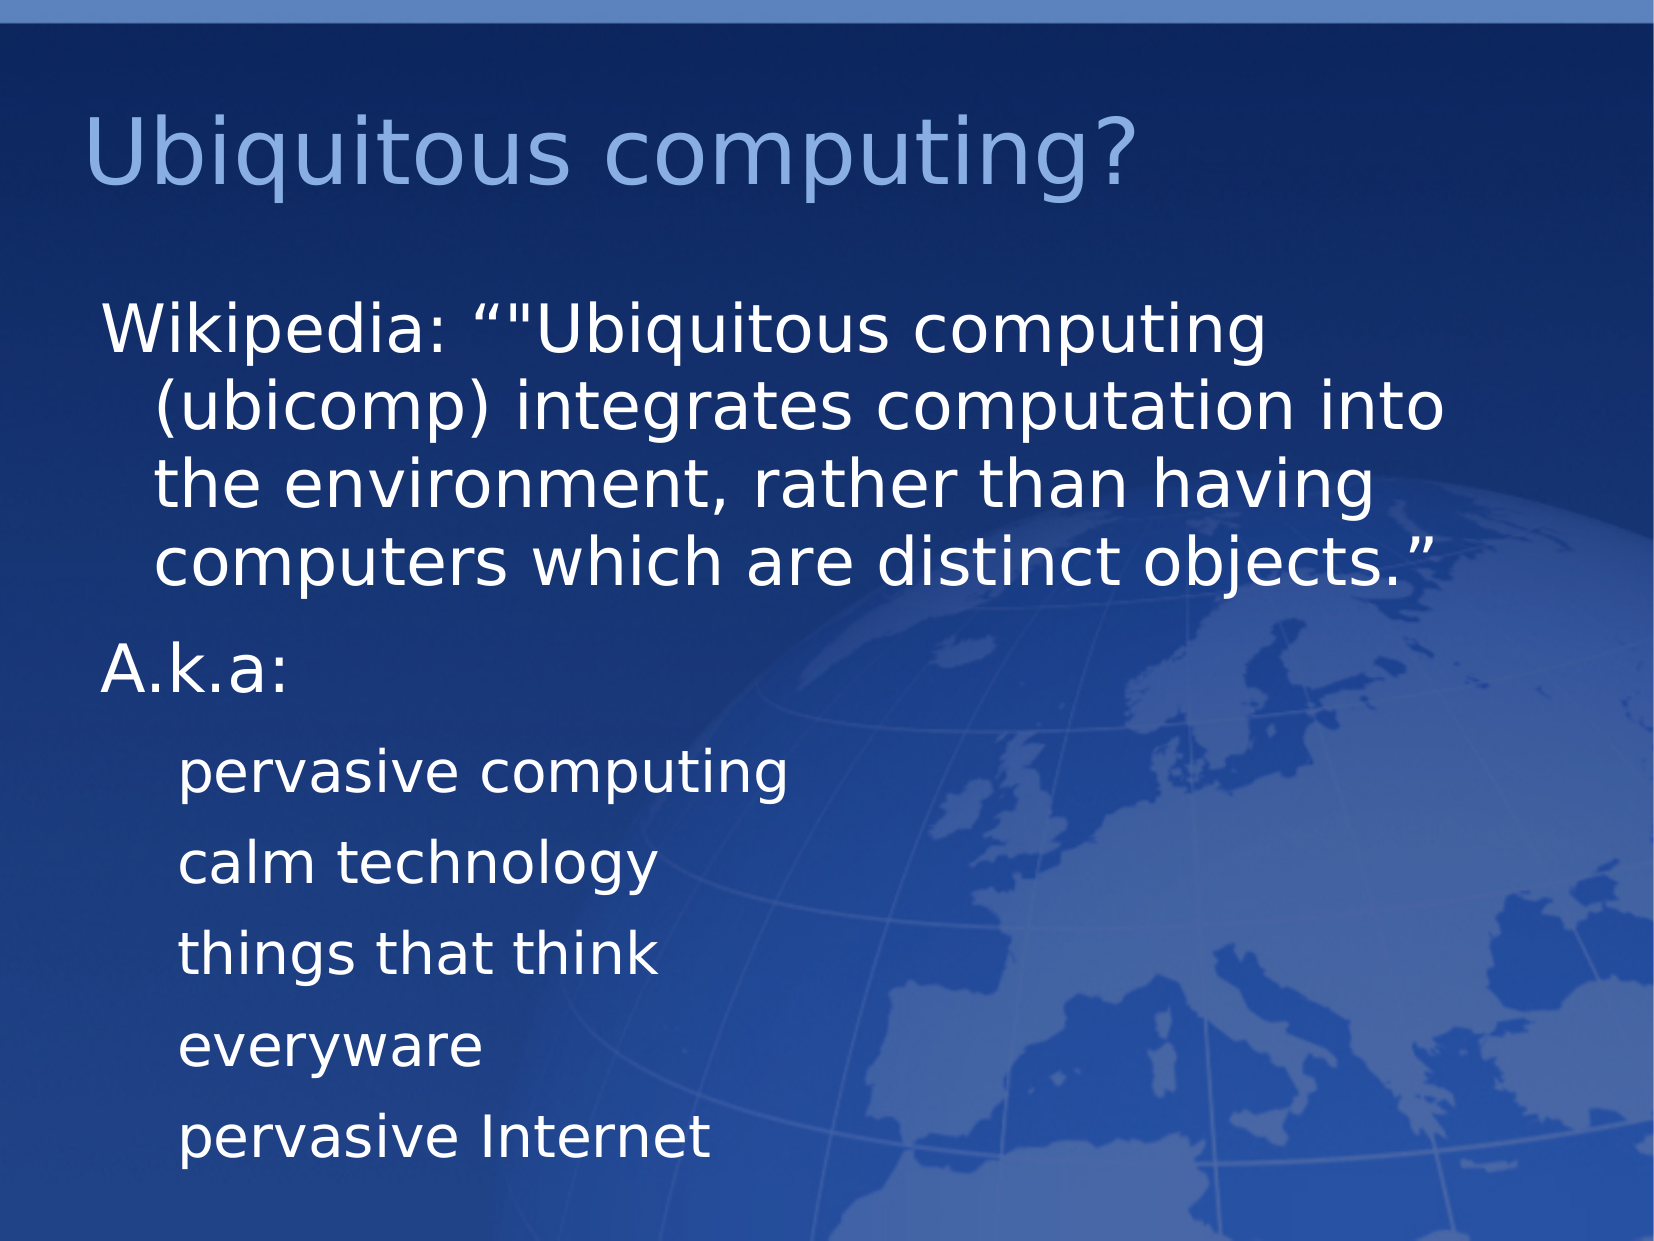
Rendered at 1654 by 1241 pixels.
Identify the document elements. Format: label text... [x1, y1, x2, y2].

list Wikipedia: “"Ubiquitous computing (ubicomp) integrates computation into the environment, rather than having computers which are distinct objects.” A.k.a: pervasive computing calm technology things that think everyware pervasive Internet [82, 290, 1571, 1172]
picture [0, 0, 1654, 1241]
title Ubiquitous computing? [82, 49, 1571, 257]
